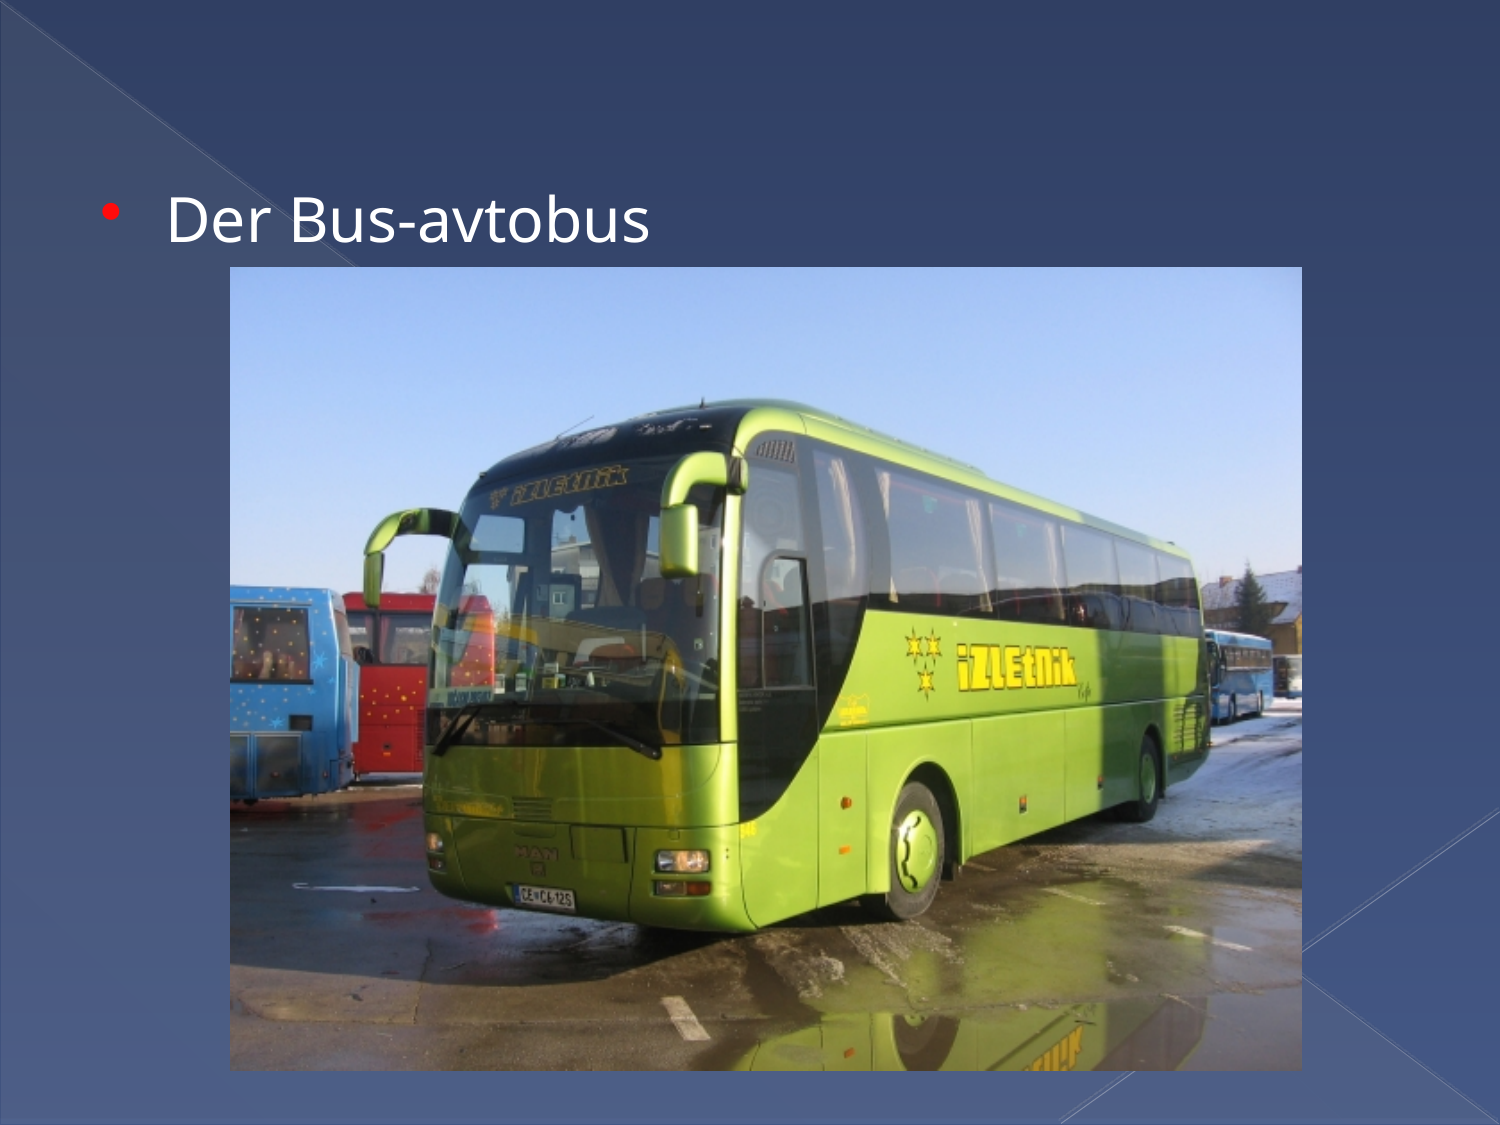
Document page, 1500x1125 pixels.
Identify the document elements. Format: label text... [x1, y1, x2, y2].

list Der Bus-avtobus [76, 172, 1427, 923]
picture [230, 267, 1302, 1071]
